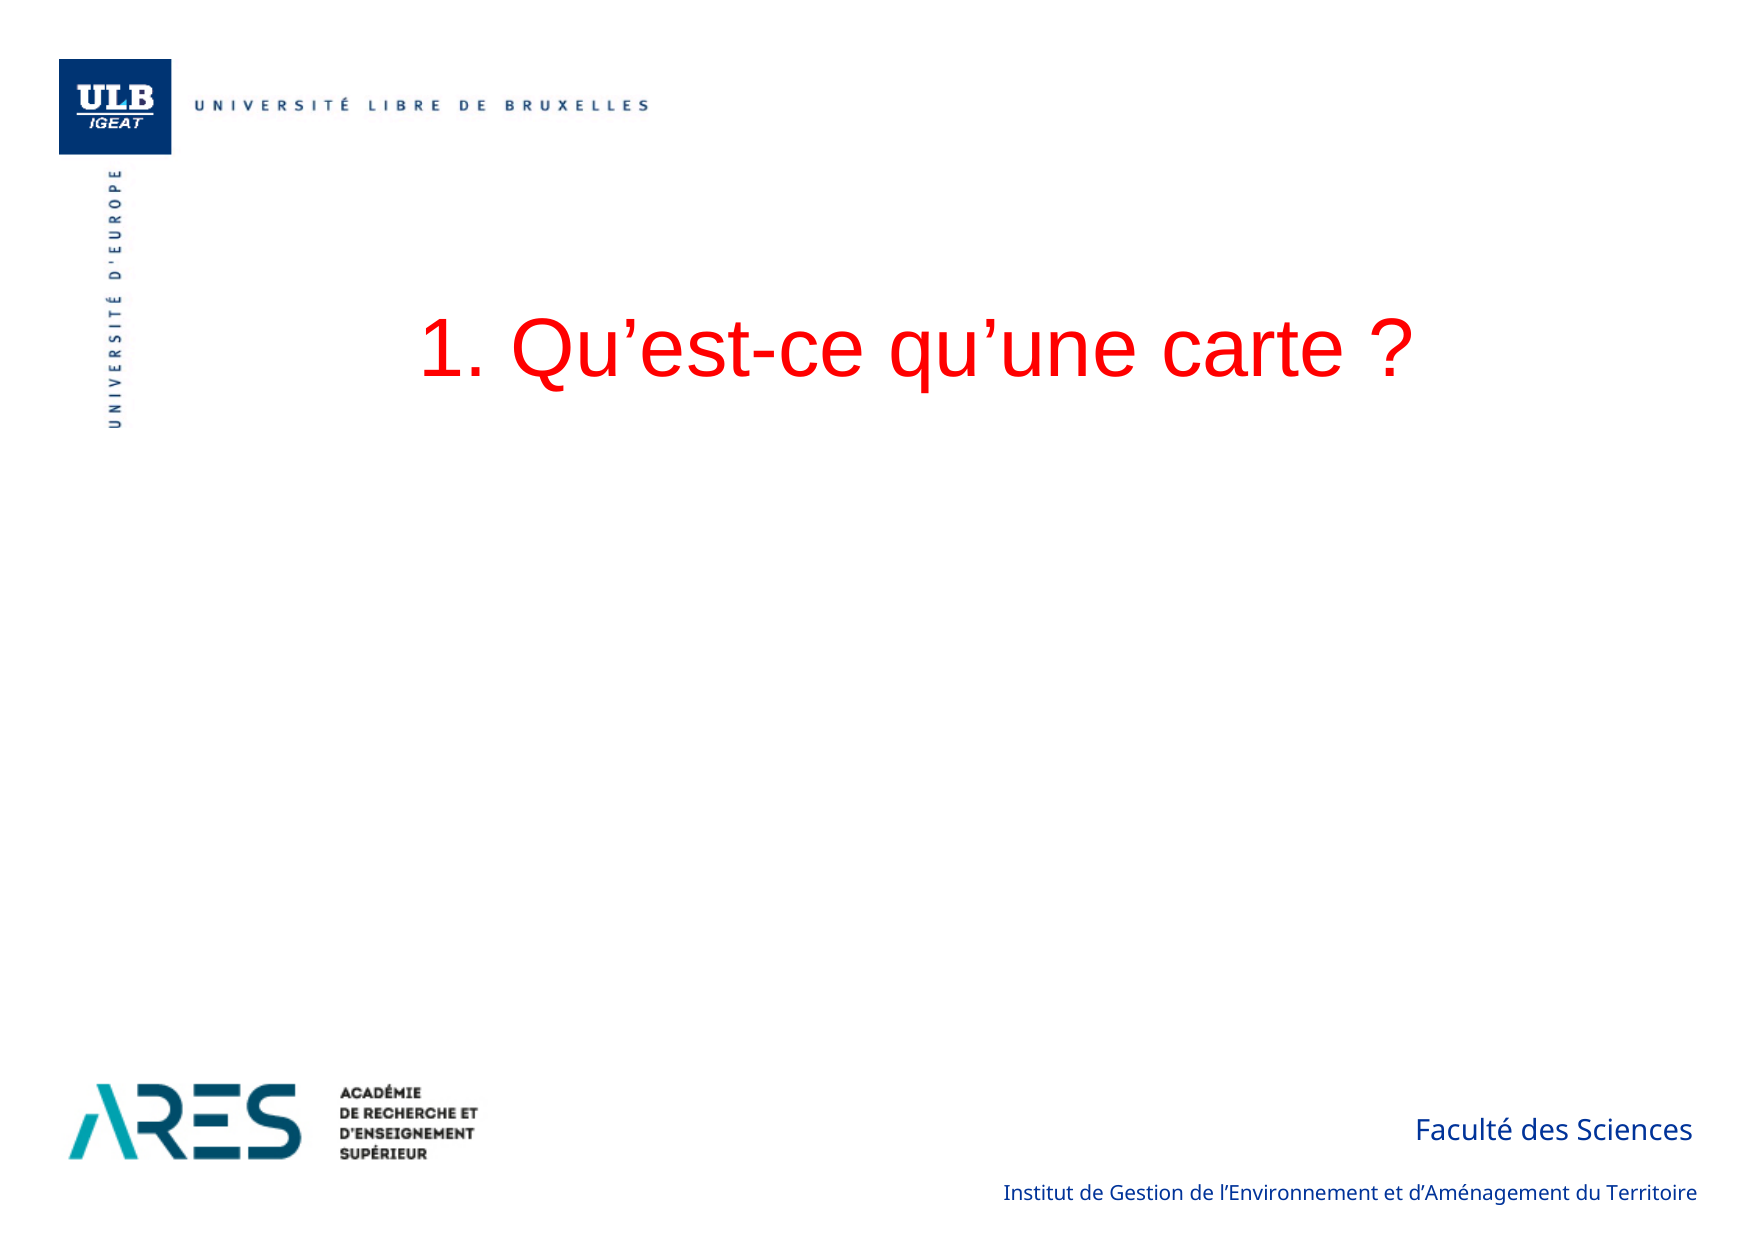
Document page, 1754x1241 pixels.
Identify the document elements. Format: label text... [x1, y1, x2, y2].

picture [0, 59, 1695, 1235]
text_box Institut de Gestion de l’Environnement et d’Aménagement du Territoire [988, 1170, 1719, 1215]
text_box Faculté des Sciences [1400, 1101, 1709, 1157]
title 1. Qu’est-ce qu’une carte ? [181, 101, 1654, 599]
